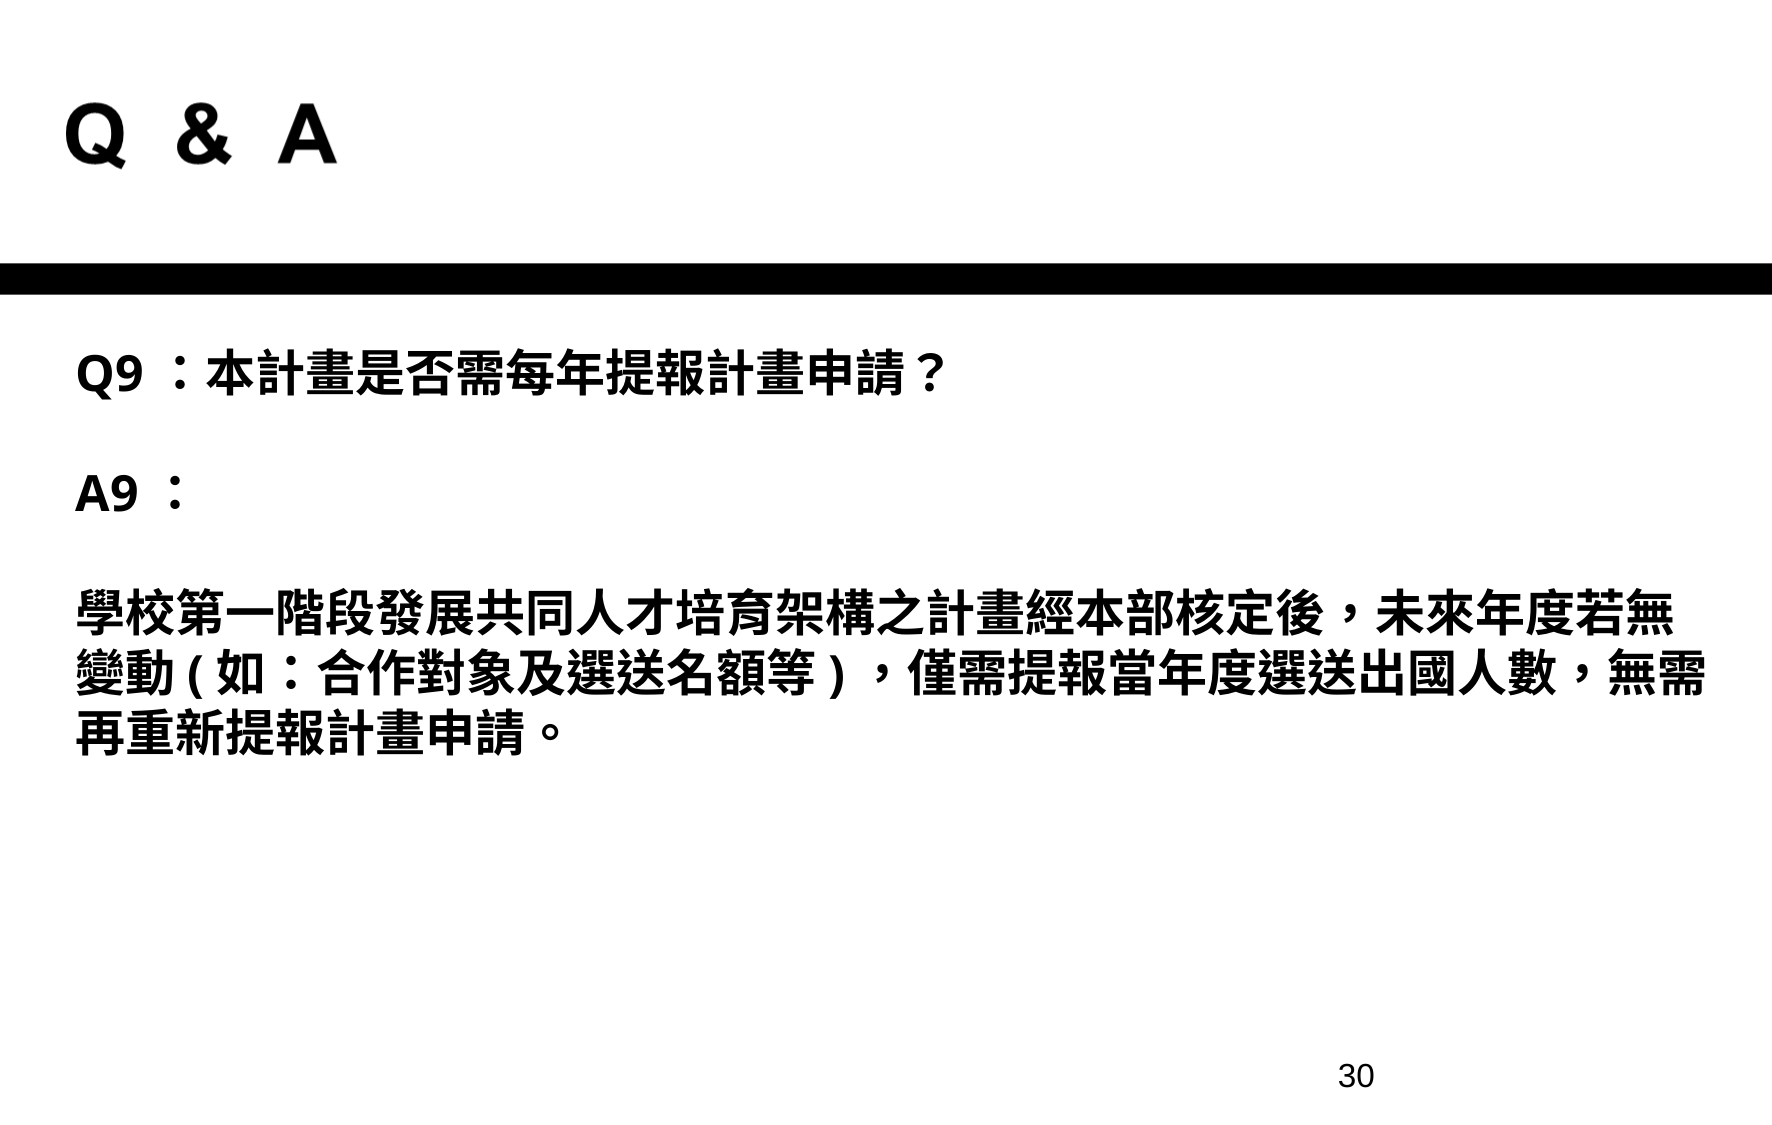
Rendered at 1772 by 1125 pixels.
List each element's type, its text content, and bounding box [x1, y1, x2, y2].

picture [47, 0, 1478, 265]
text_box Q9：本計畫是否需每年提報計畫申請？ A9： 學校第一階段發展共同人才培育架構之計畫經本部核定後，未來年度若無變動(如：合作對象及選送名額等)，僅需提報當年度選送出國人數，無需再重新提報計畫申請。 [61, 334, 1726, 949]
text_box 30 [1322, 1046, 1737, 1125]
